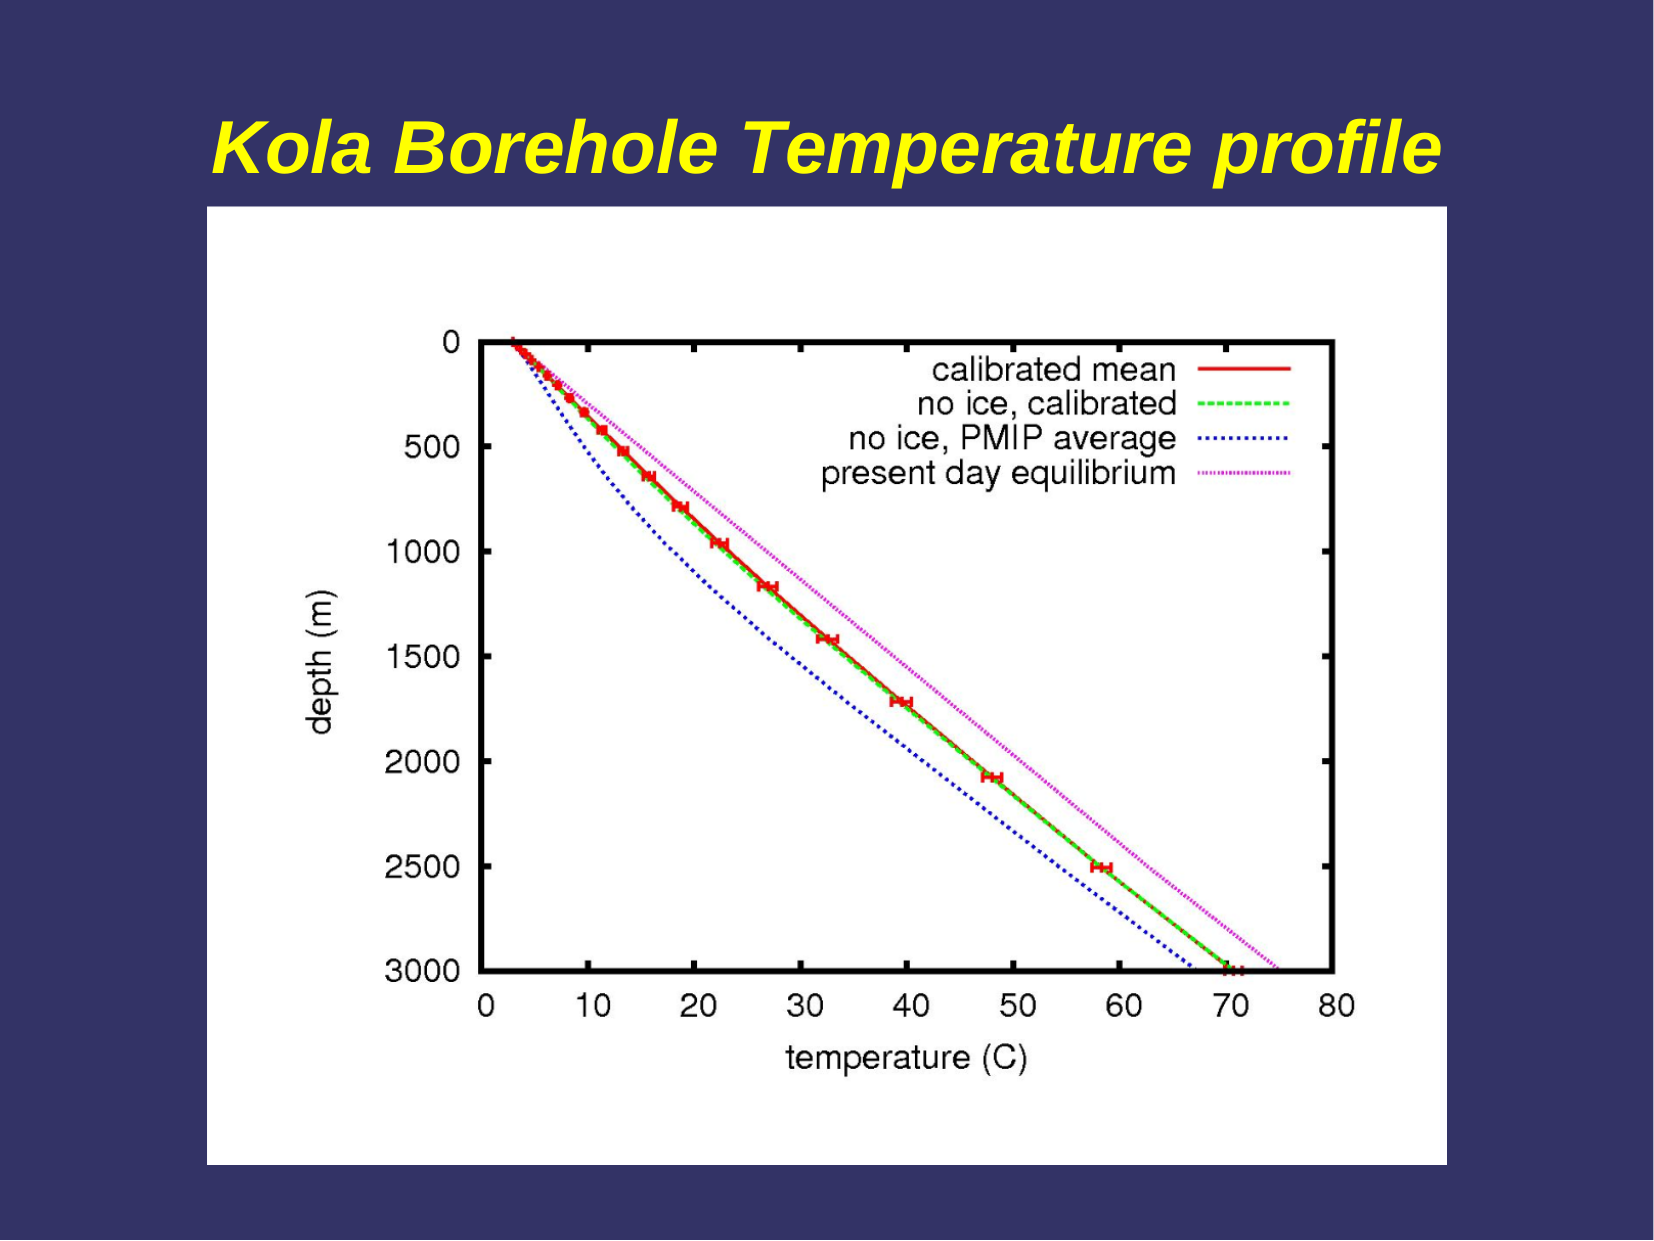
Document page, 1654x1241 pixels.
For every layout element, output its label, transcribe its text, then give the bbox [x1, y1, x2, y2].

picture [206, 206, 1447, 1165]
title Kola Borehole Temperature profile [121, 57, 1534, 243]
